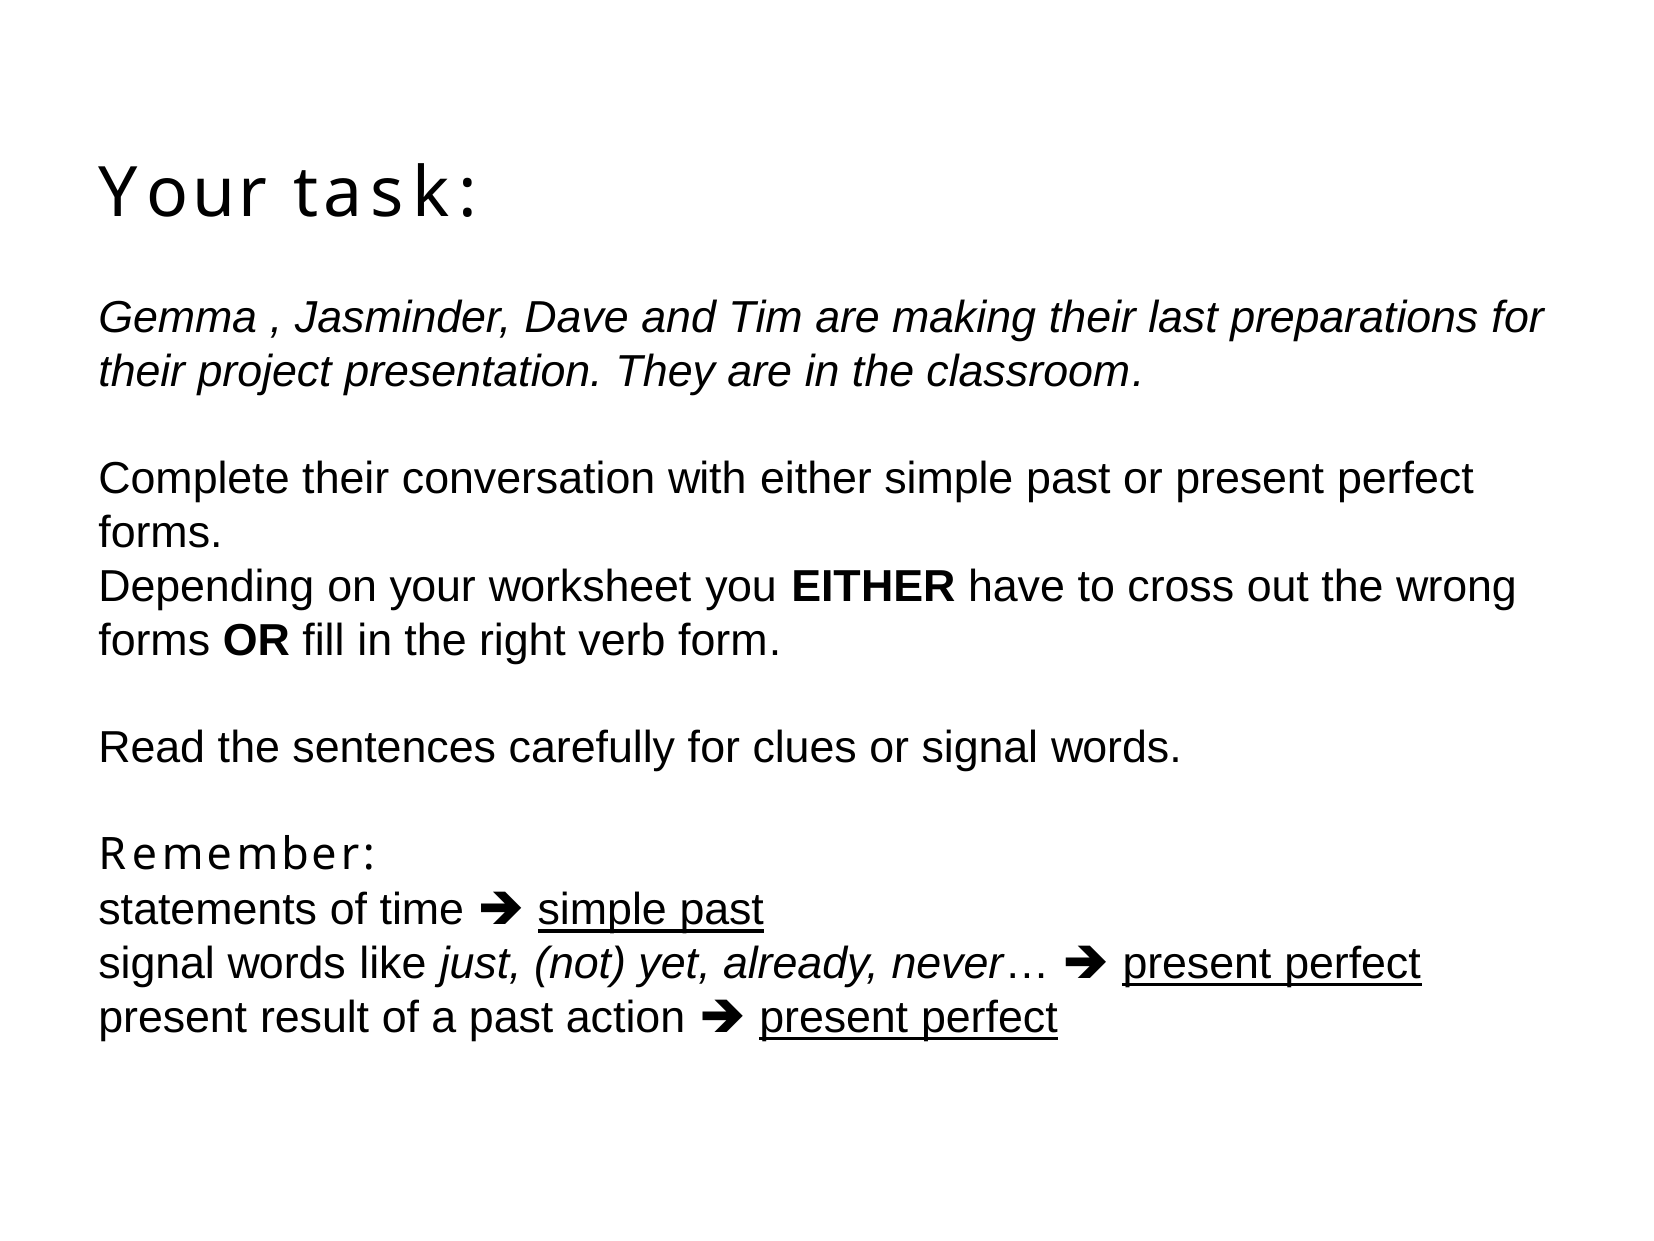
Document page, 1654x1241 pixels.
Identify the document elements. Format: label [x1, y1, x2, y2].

picture [56, 129, 1607, 1115]
